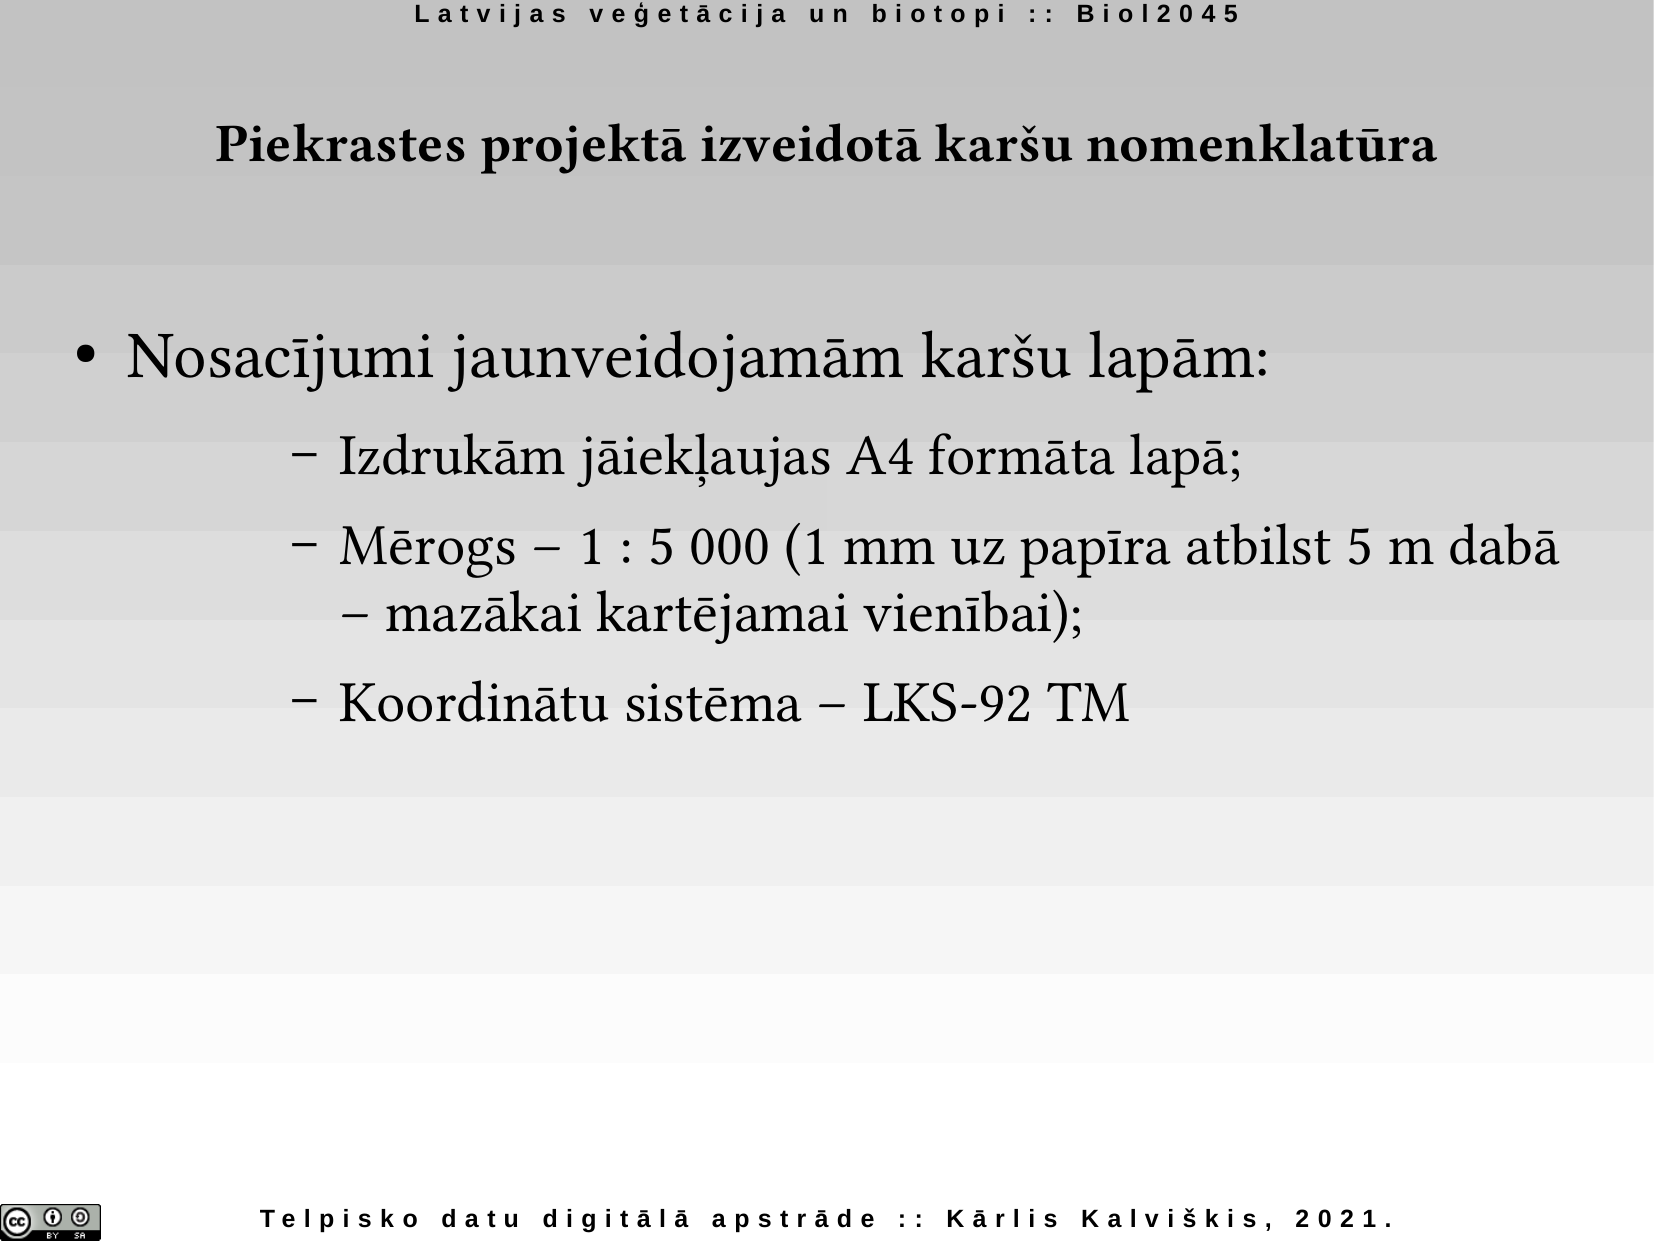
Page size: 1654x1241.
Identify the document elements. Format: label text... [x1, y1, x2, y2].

picture [0, 287, 1654, 1241]
title Piekrastes projektā izveidotā karšu nomenklatūra [0, 1, 1654, 287]
list Nosacījumi jaunveidojamām karšu lapām: Izdrukām jāiekļaujas A4 formāta lapā; Mērogs – 1 : 5 000 (1 mm uz papīra atbilst 5 m dabā – mazākai kartējamai vienībai); Koordinātu sistēma – LKS-92 TM [56, 317, 1600, 1175]
